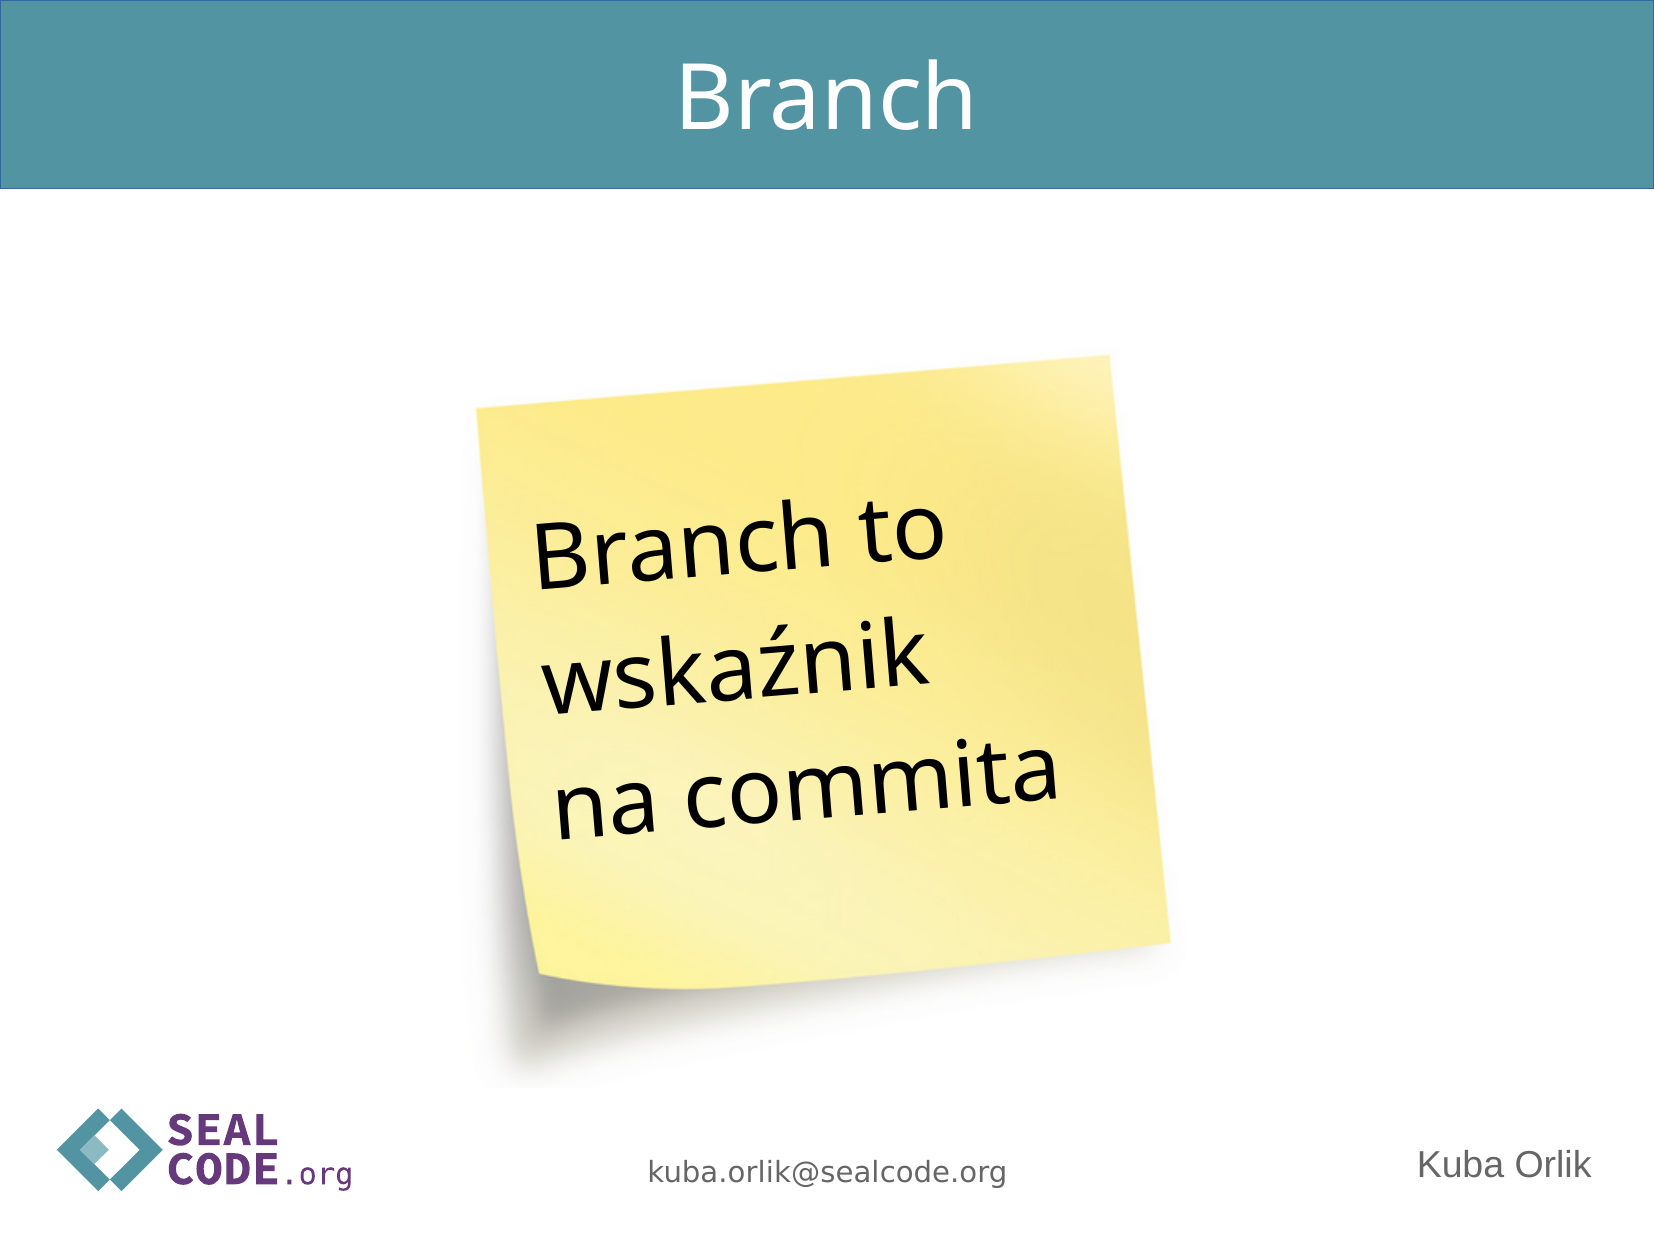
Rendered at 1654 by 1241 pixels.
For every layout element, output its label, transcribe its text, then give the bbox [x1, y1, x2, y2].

picture [425, 342, 1193, 1088]
text_box Branch to wskaźnik na commita [510, 437, 1146, 831]
title Branch [82, 0, 1571, 189]
